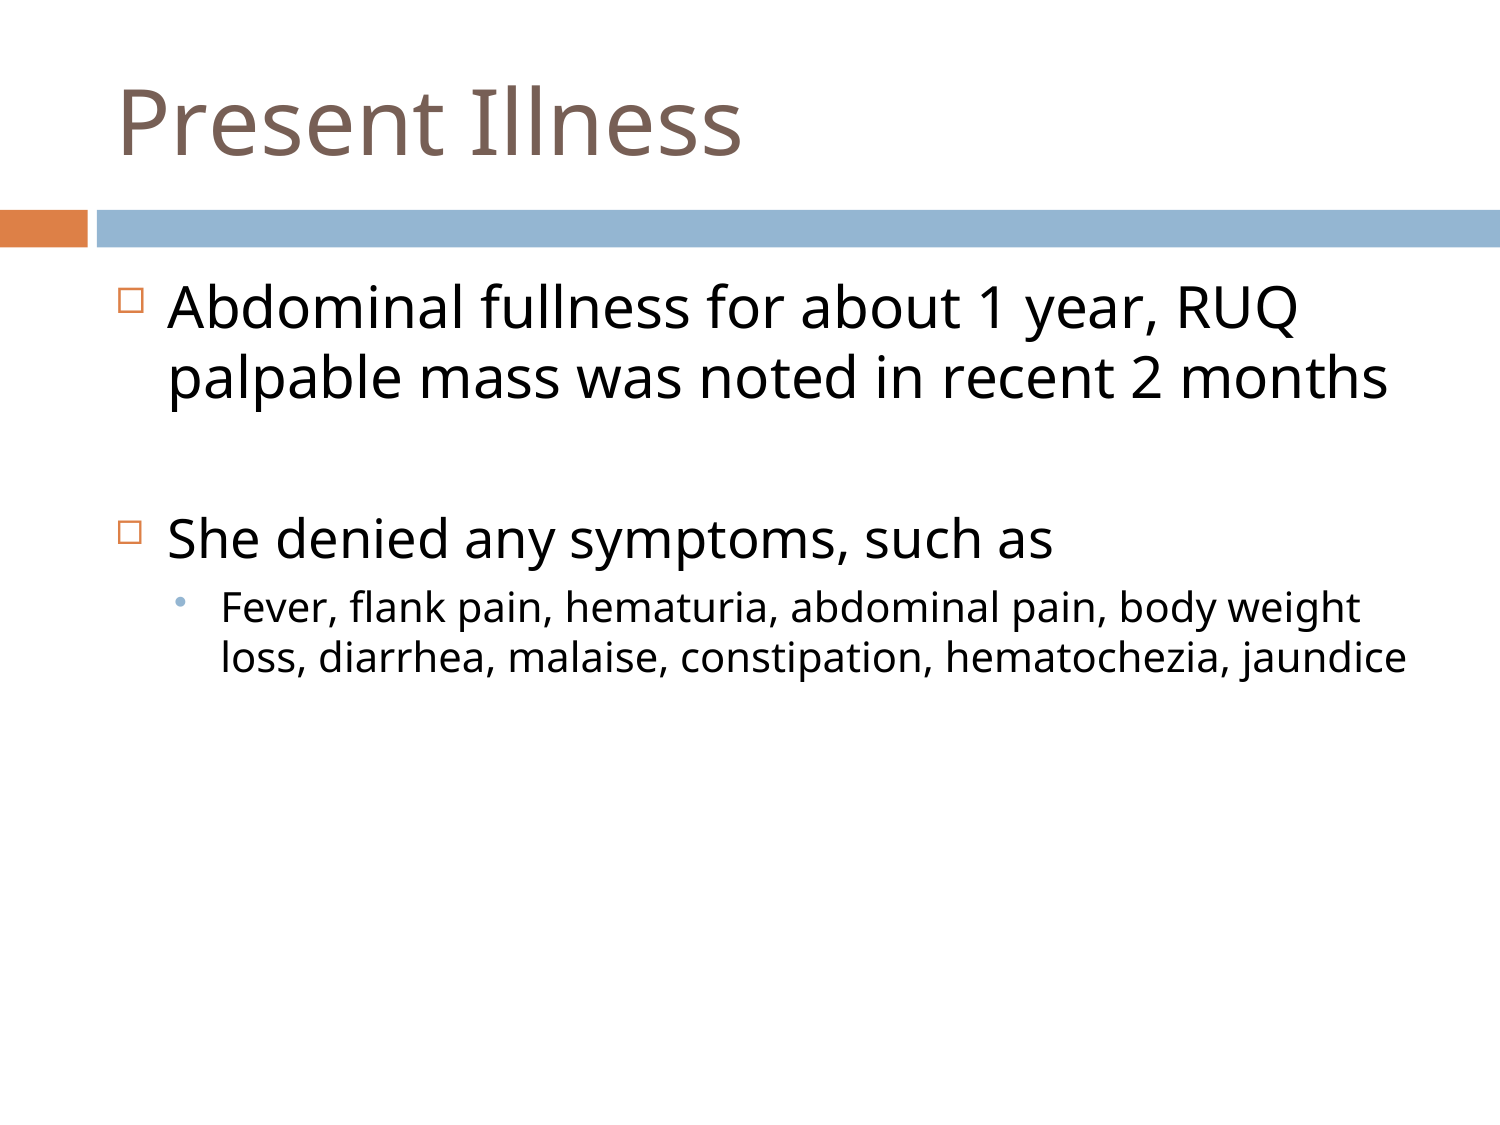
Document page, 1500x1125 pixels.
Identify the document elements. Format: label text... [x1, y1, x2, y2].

list Abdominal fullness for about 1 year, RUQ palpable mass was noted in recent 2 months She denied any symptoms, such as Fever, flank pain, hematuria, abdominal pain, body weight loss, diarrhea, malaise, constipation, hematochezia, jaundice [100, 262, 1438, 1000]
title Present Illness [100, 37, 1438, 201]
